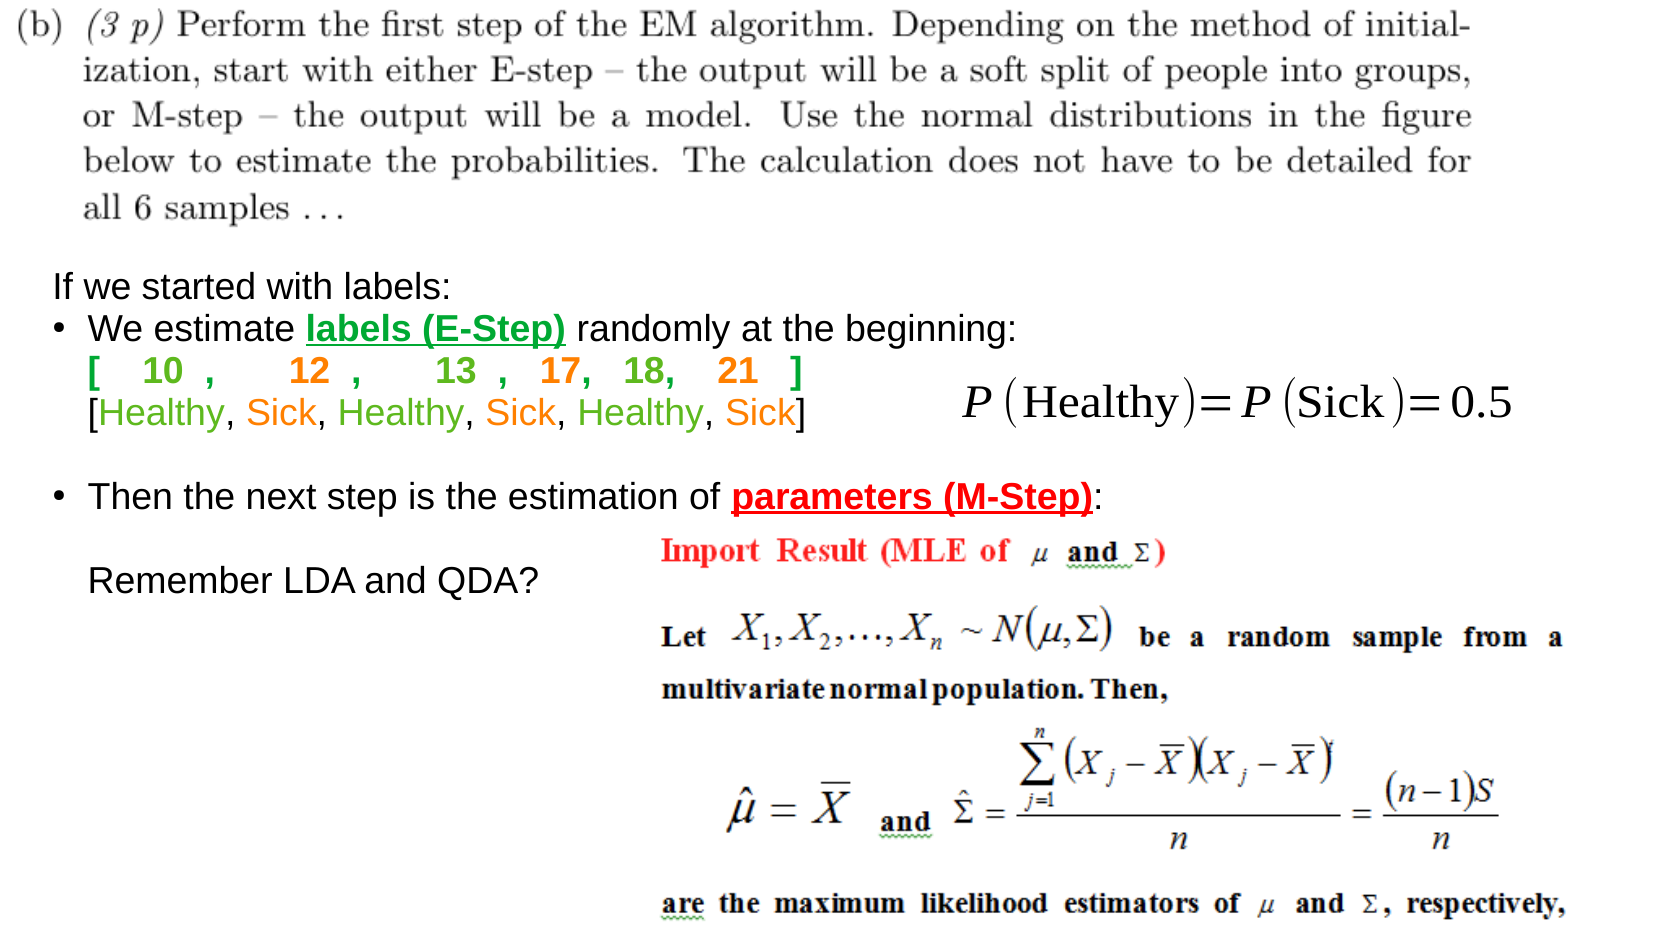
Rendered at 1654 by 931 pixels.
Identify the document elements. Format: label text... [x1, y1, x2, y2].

chart [937, 375, 1538, 432]
text_box If we started with labels: We estimate labels (E-Step) randomly at the beginning: [ 10 , 12 , 13 , 17, 18, 21 ] [Healthy, Sick, Healthy, Sick, Healthy, Sick] Then the next step is the estimation of parameters (M-Step): Remember LDA and QDA? [37, 258, 1641, 651]
picture [0, 0, 1499, 259]
picture [647, 524, 1613, 931]
